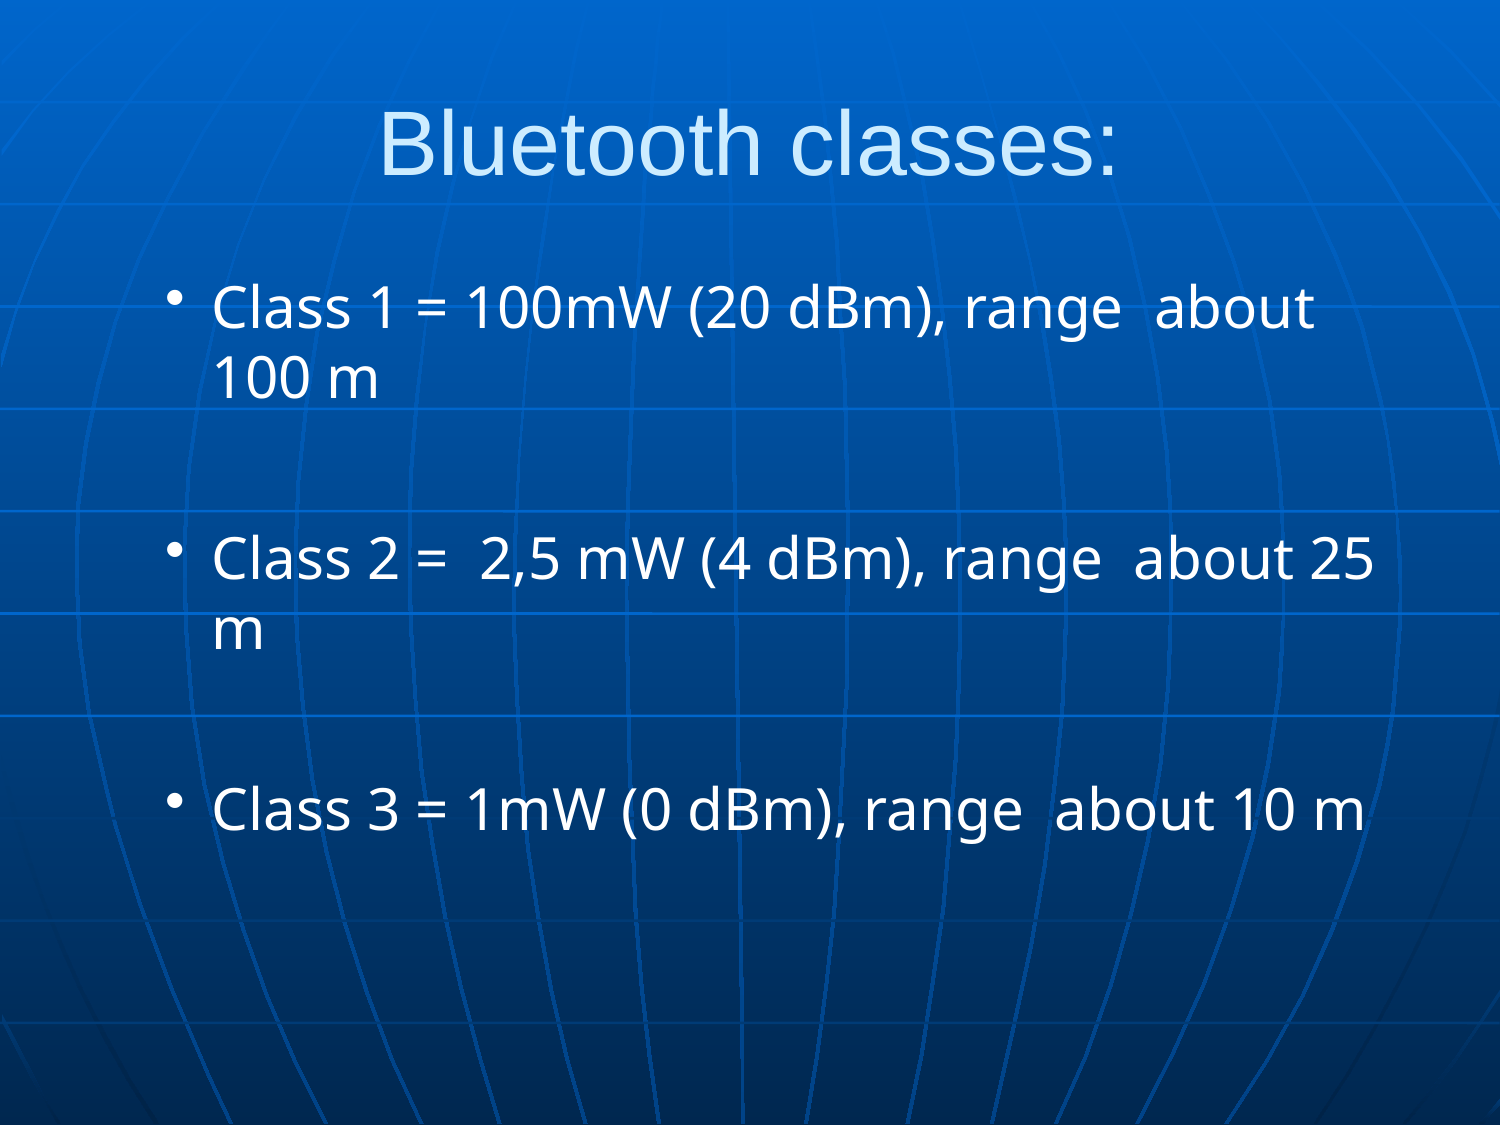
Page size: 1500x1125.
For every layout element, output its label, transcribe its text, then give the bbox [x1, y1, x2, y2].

list Class 1 = 100mW (20 dBm), range about 100 m Class 2 = 2,5 mW (4 dBm), range about 25 m Class 3 = 1mW (0 dBm), range about 10 m [75, 262, 1425, 1006]
title Bluetooth classes: [75, 45, 1425, 233]
